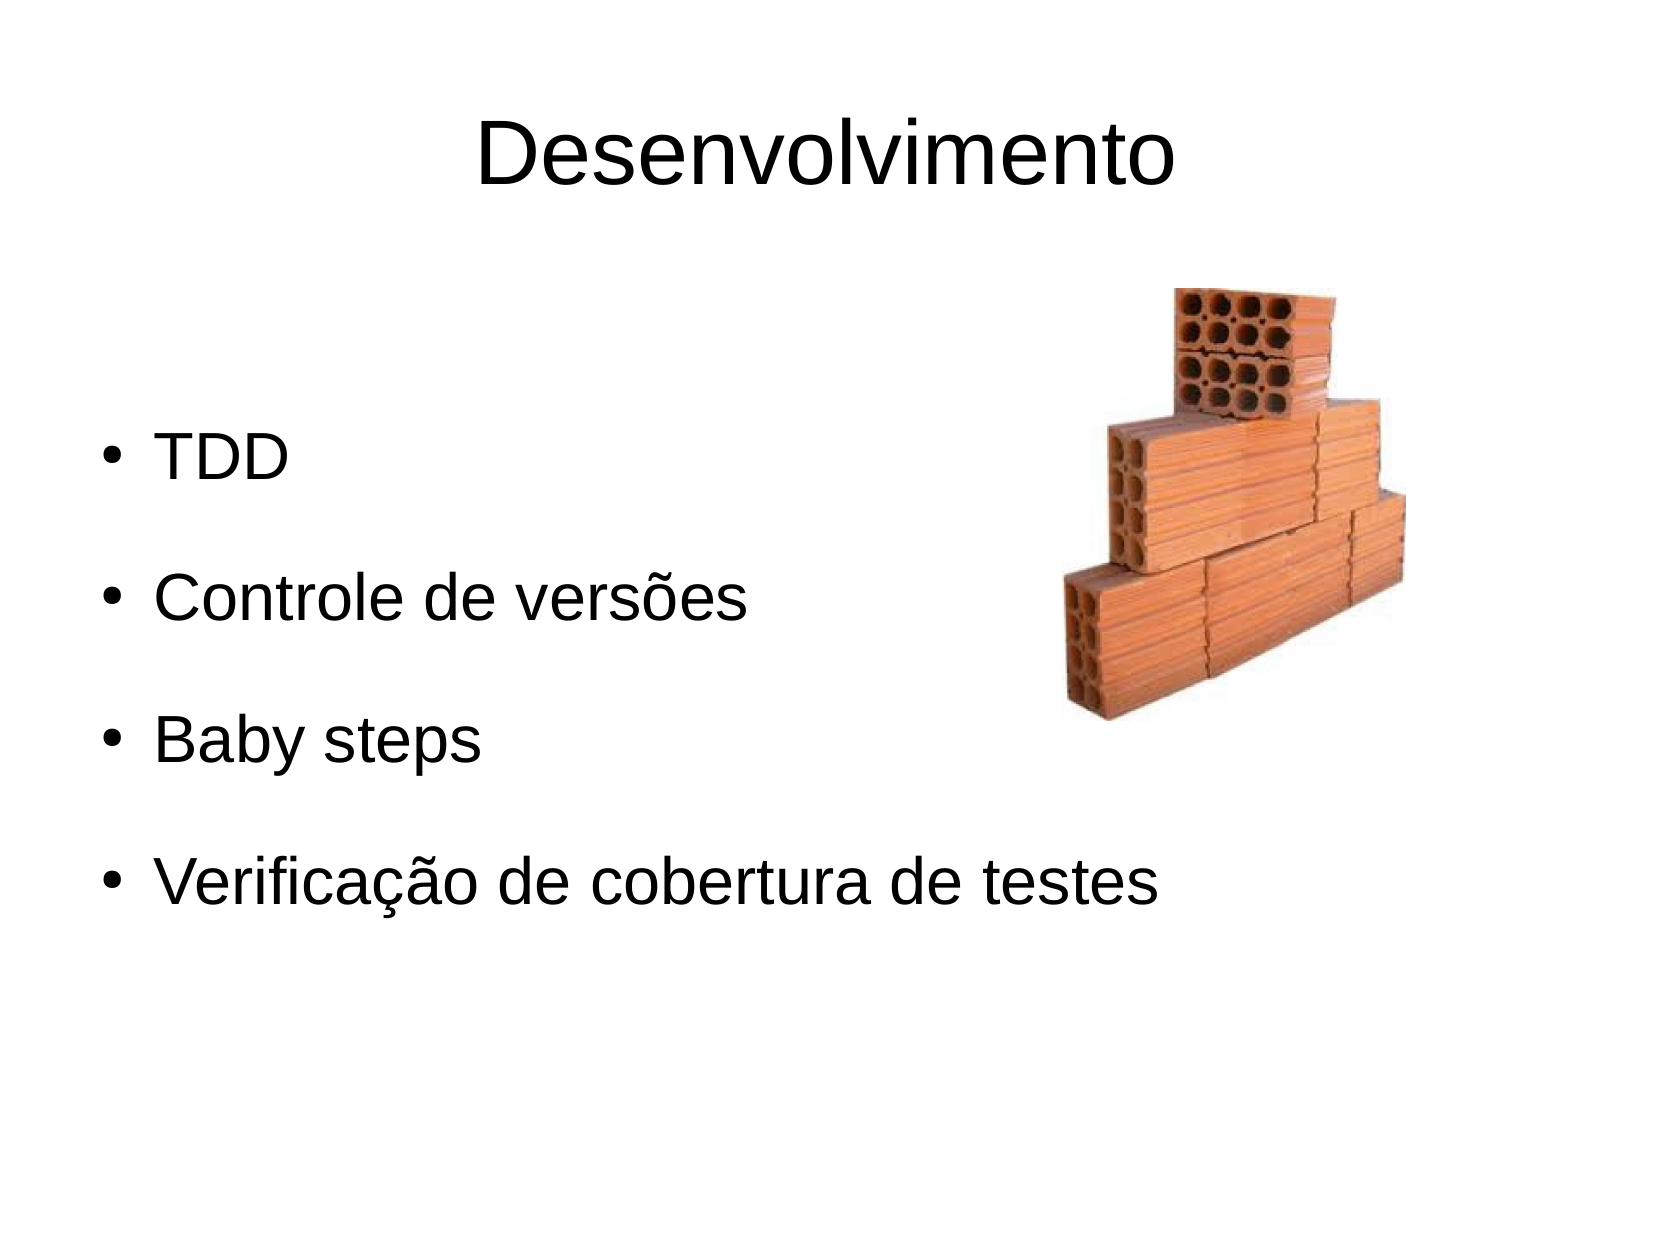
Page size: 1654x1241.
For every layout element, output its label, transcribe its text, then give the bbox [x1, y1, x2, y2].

list TDD Controle de versões Baby steps Verificação de cobertura de testes [82, 290, 1571, 1010]
picture [1062, 288, 1406, 721]
title Desenvolvimento [82, 49, 1571, 257]
